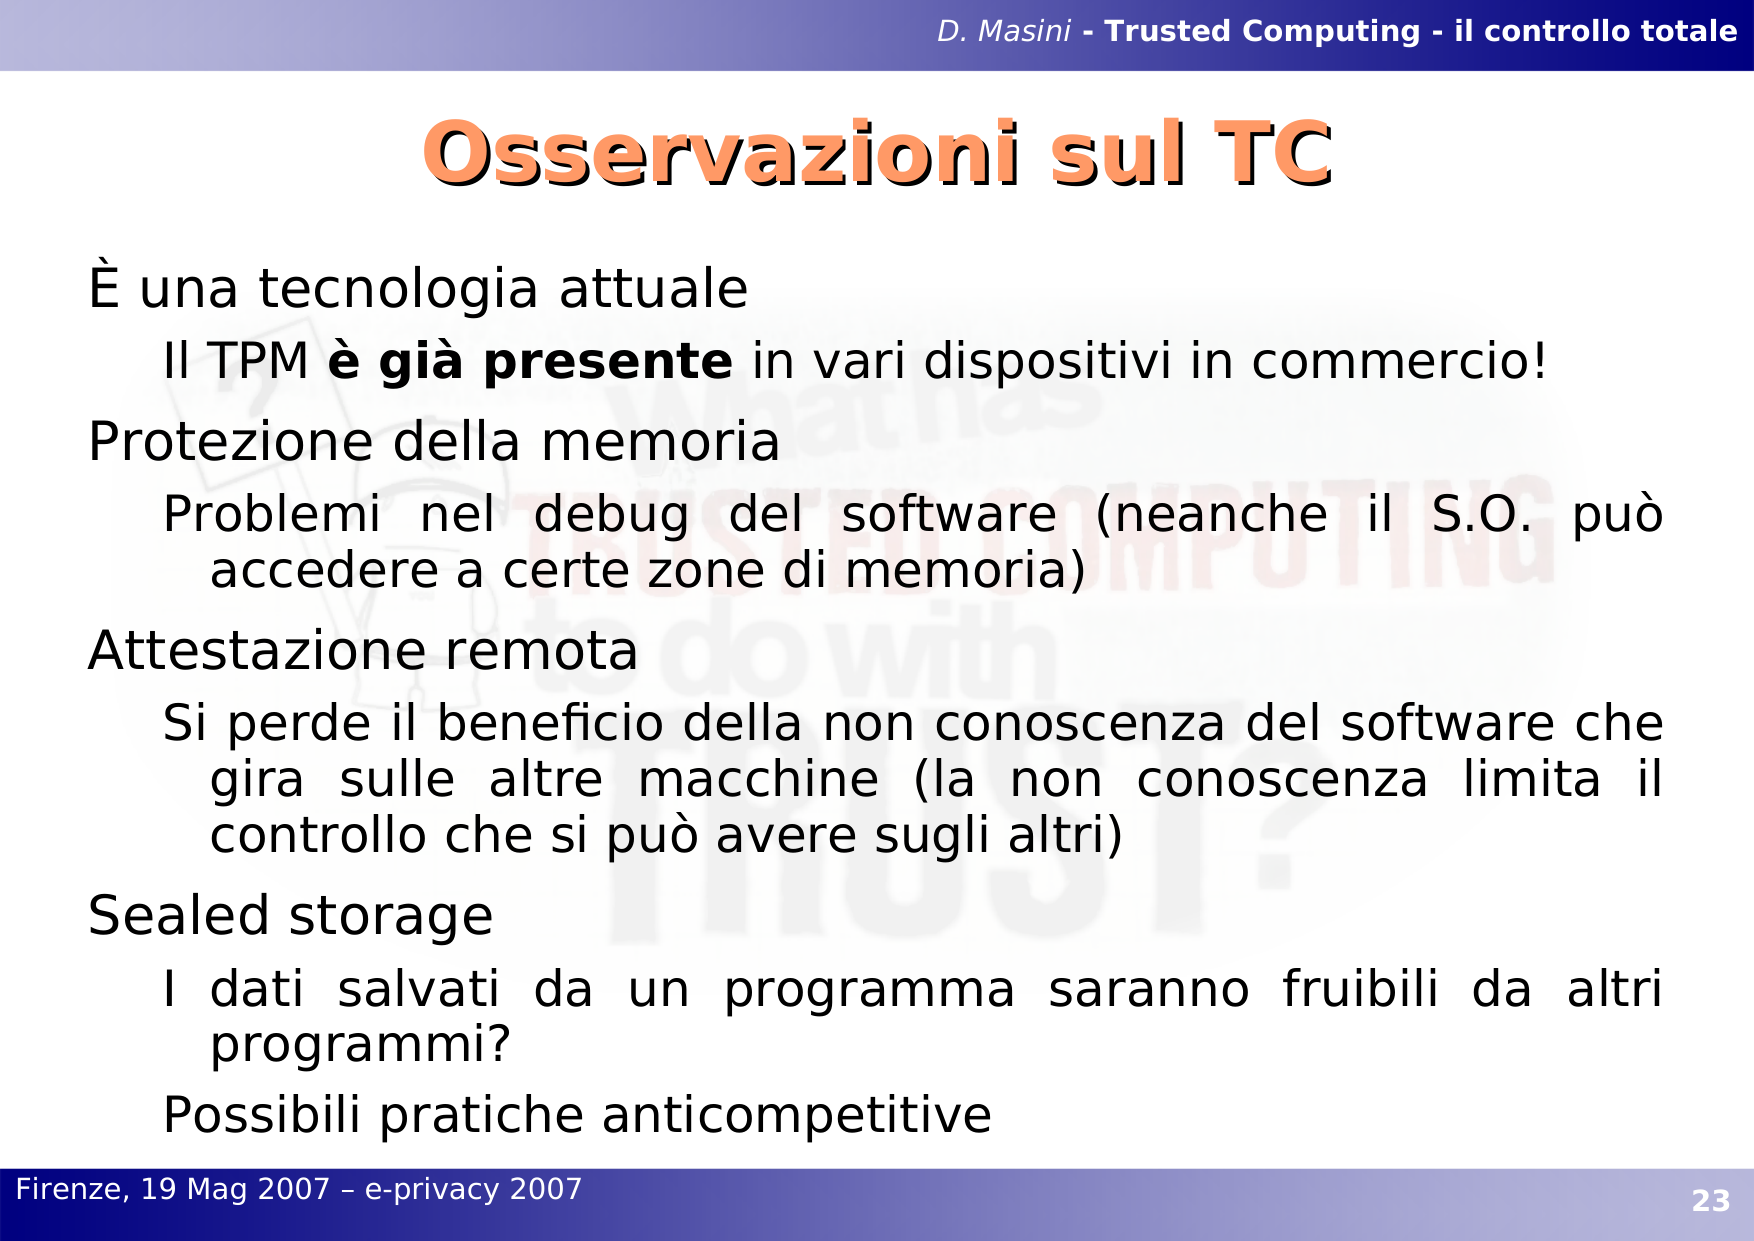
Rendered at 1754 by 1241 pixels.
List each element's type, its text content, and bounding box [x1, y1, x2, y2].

title Osservazioni sul TC [87, 49, 1667, 257]
list È una tecnologia attuale Il TPM è già presente in vari dispositivi in commercio! Protezione della memoria Problemi nel debug del software (neanche il S.O. può accedere a certe zone di memoria) Attestazione remota Si perde il beneficio della non conoscenza del software che gira sulle altre macchine (la non conoscenza limita il controllo che si può avere sugli altri) Sealed storage I dati salvati da un programma saranno fruibili da altri programmi? Possibili pratiche anticompetitive [87, 258, 1667, 1151]
picture [0, 0, 1754, 1241]
